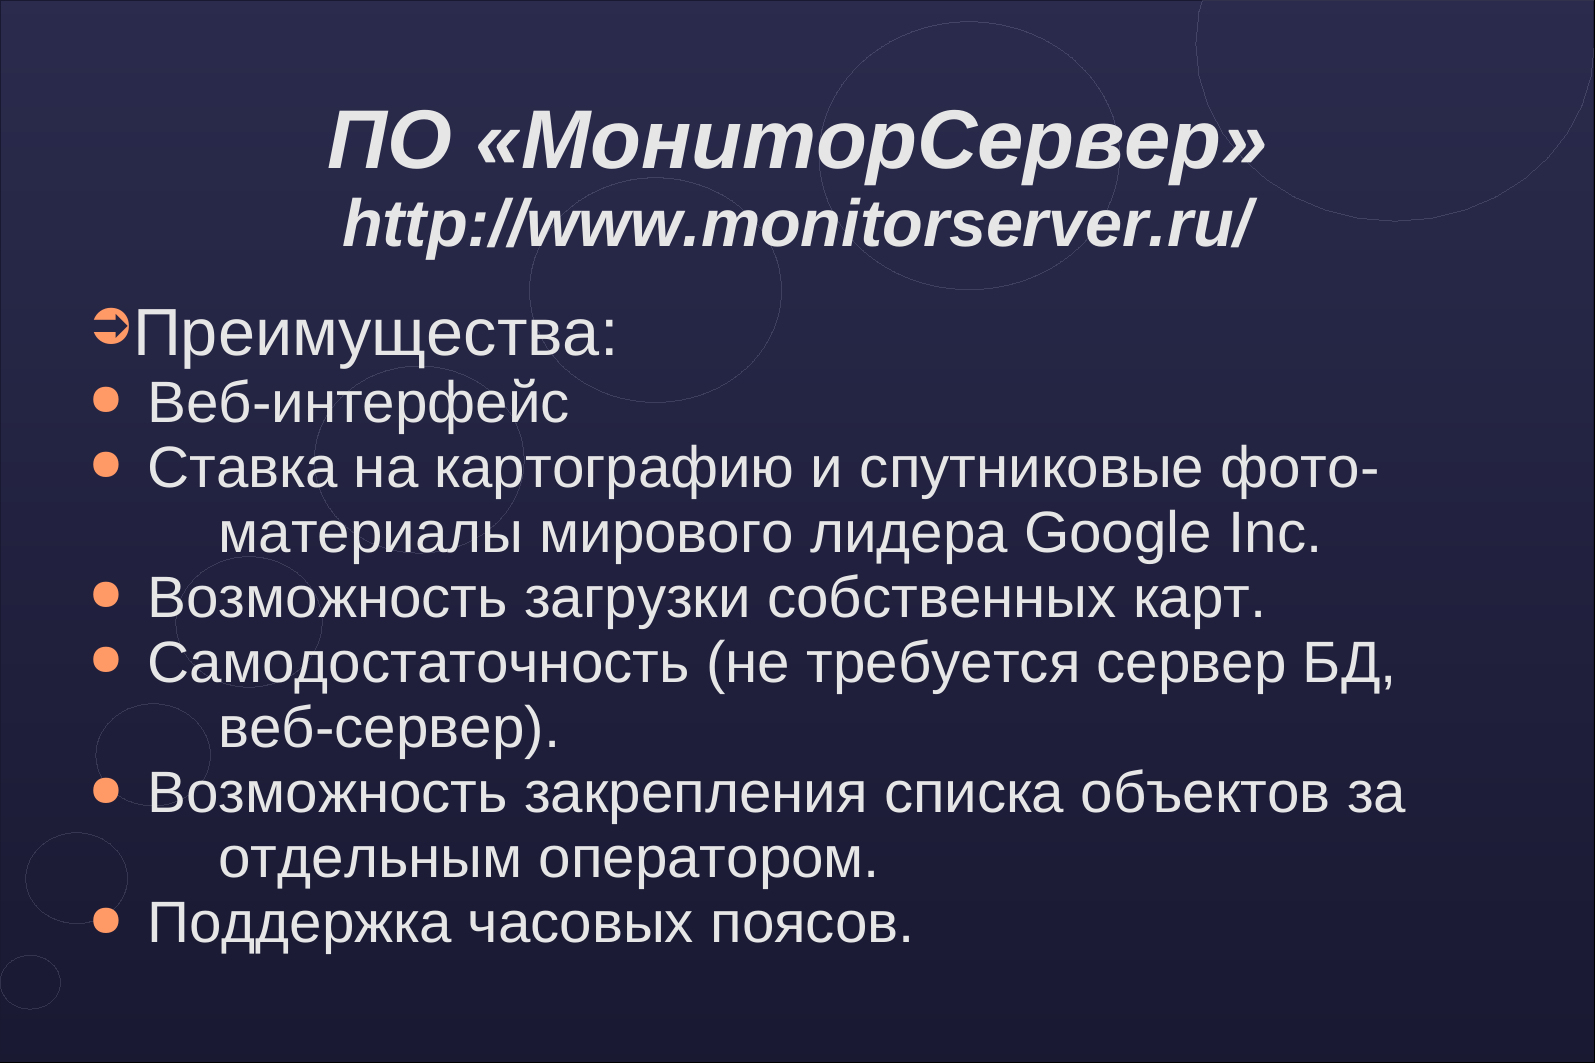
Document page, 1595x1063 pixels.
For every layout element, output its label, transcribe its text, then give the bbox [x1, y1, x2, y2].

list Преимущества: Веб-интерфейс Ставка на картографию и спутниковые фото-материалы мирового лидера Google Inc. Возможность загрузки собственных карт. Самодостаточность (не требуется сервер БД, веб-сервер). Возможность закрепления списка объектов за отдельным оператором. Поддержка часовых поясов. [88, 295, 1506, 1019]
title ПО «МониторСервер» http://www.monitorserver.ru/ [117, 93, 1479, 261]
